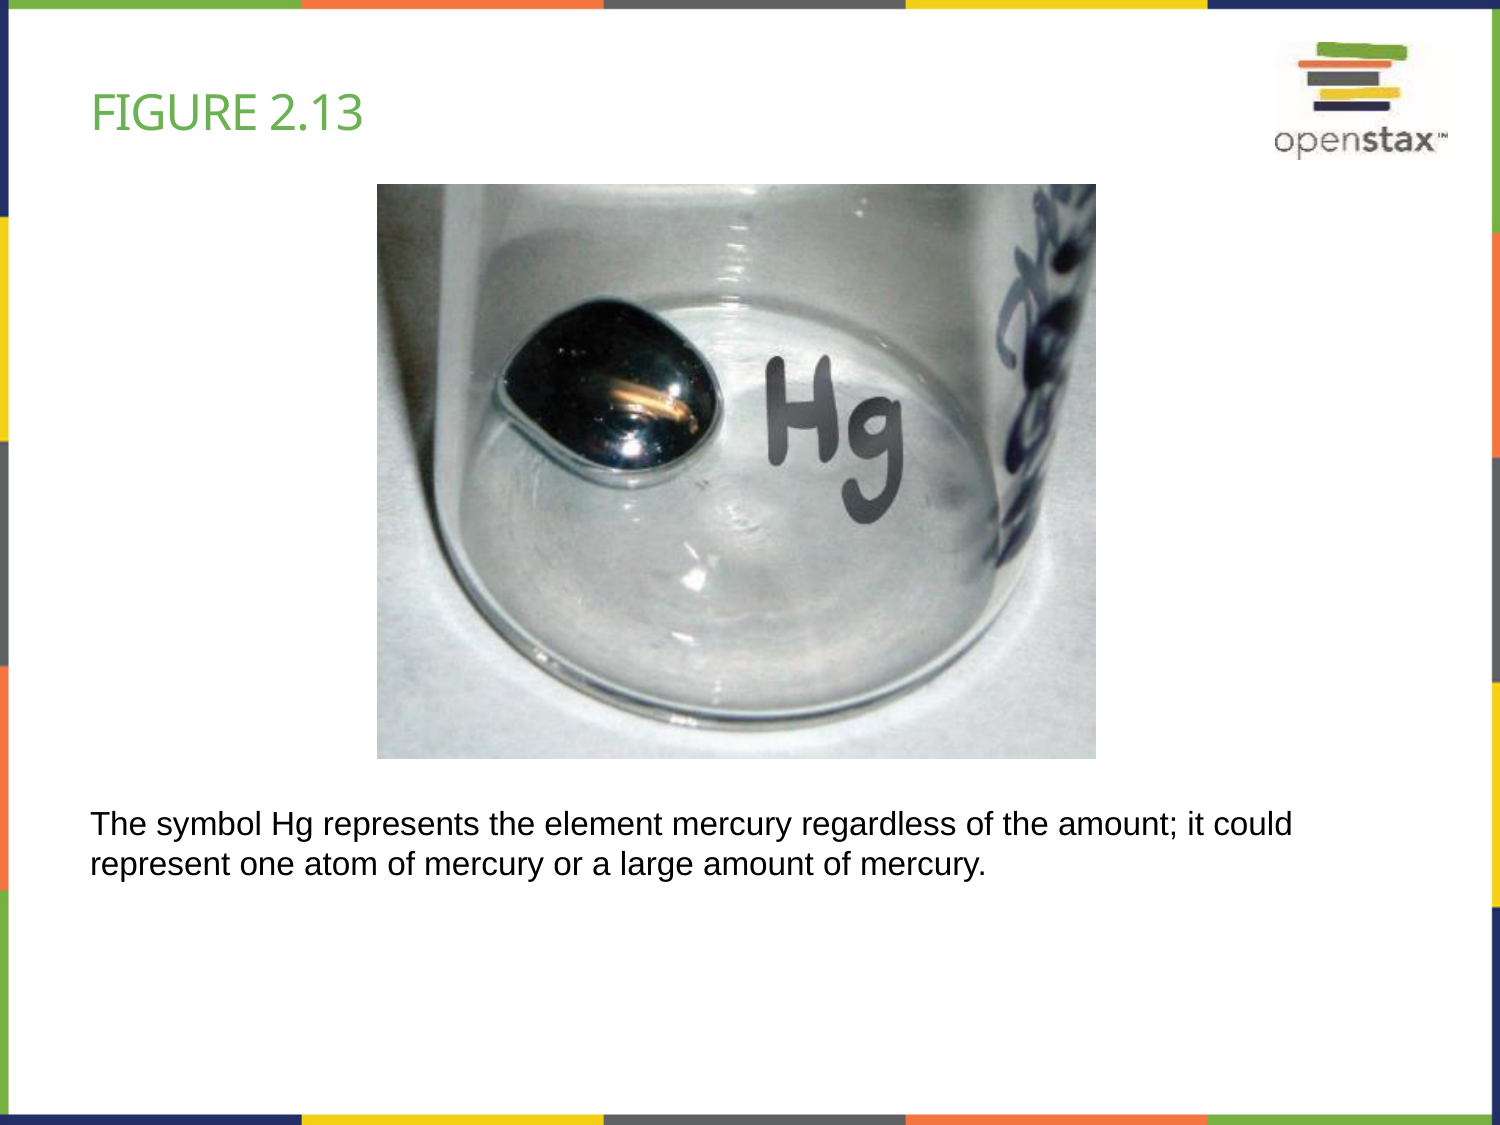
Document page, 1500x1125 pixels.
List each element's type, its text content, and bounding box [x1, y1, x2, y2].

title Figure 2.13 [75, 39, 1398, 148]
picture [0, 0, 1500, 1125]
list The symbol Hg represents the element mercury regardless of the amount; it could represent one atom of mercury or a large amount of mercury. [75, 794, 1398, 986]
